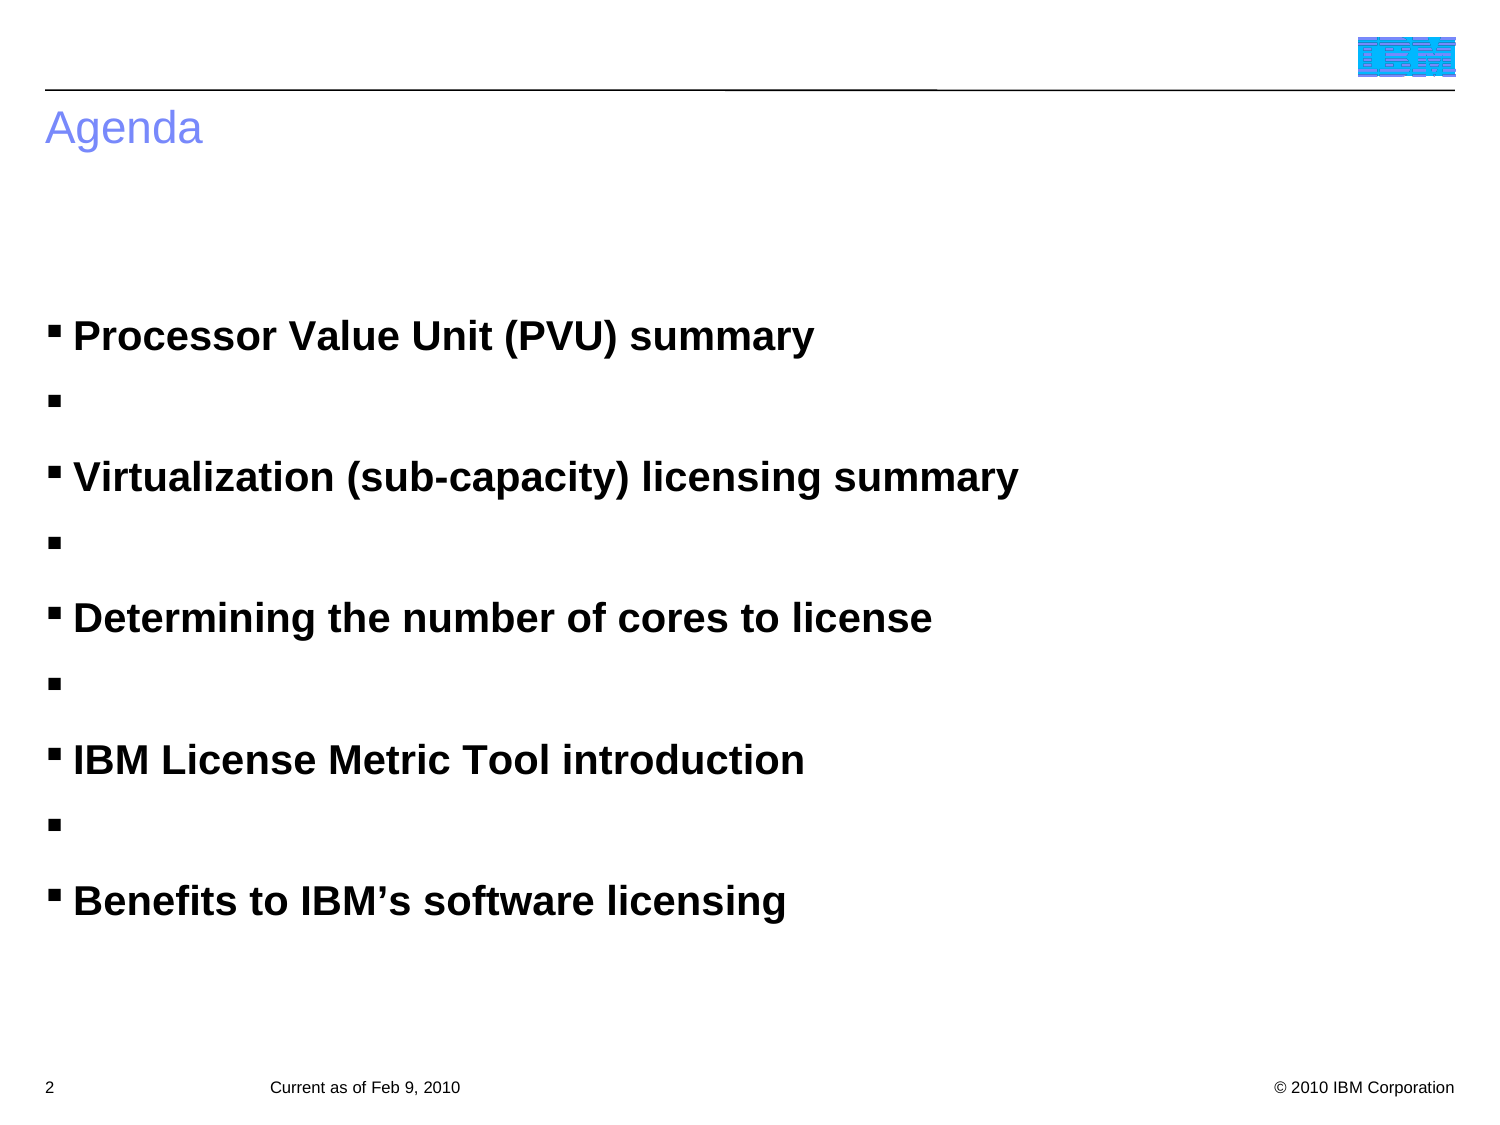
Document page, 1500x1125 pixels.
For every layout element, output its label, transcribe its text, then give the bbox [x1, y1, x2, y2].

list Processor Value Unit (PVU) summary Virtualization (sub-capacity) licensing summary Determining the number of cores to license IBM License Metric Tool introduction Benefits to IBM’s software licensing [29, 307, 1456, 1043]
title Agenda [29, 97, 1456, 203]
